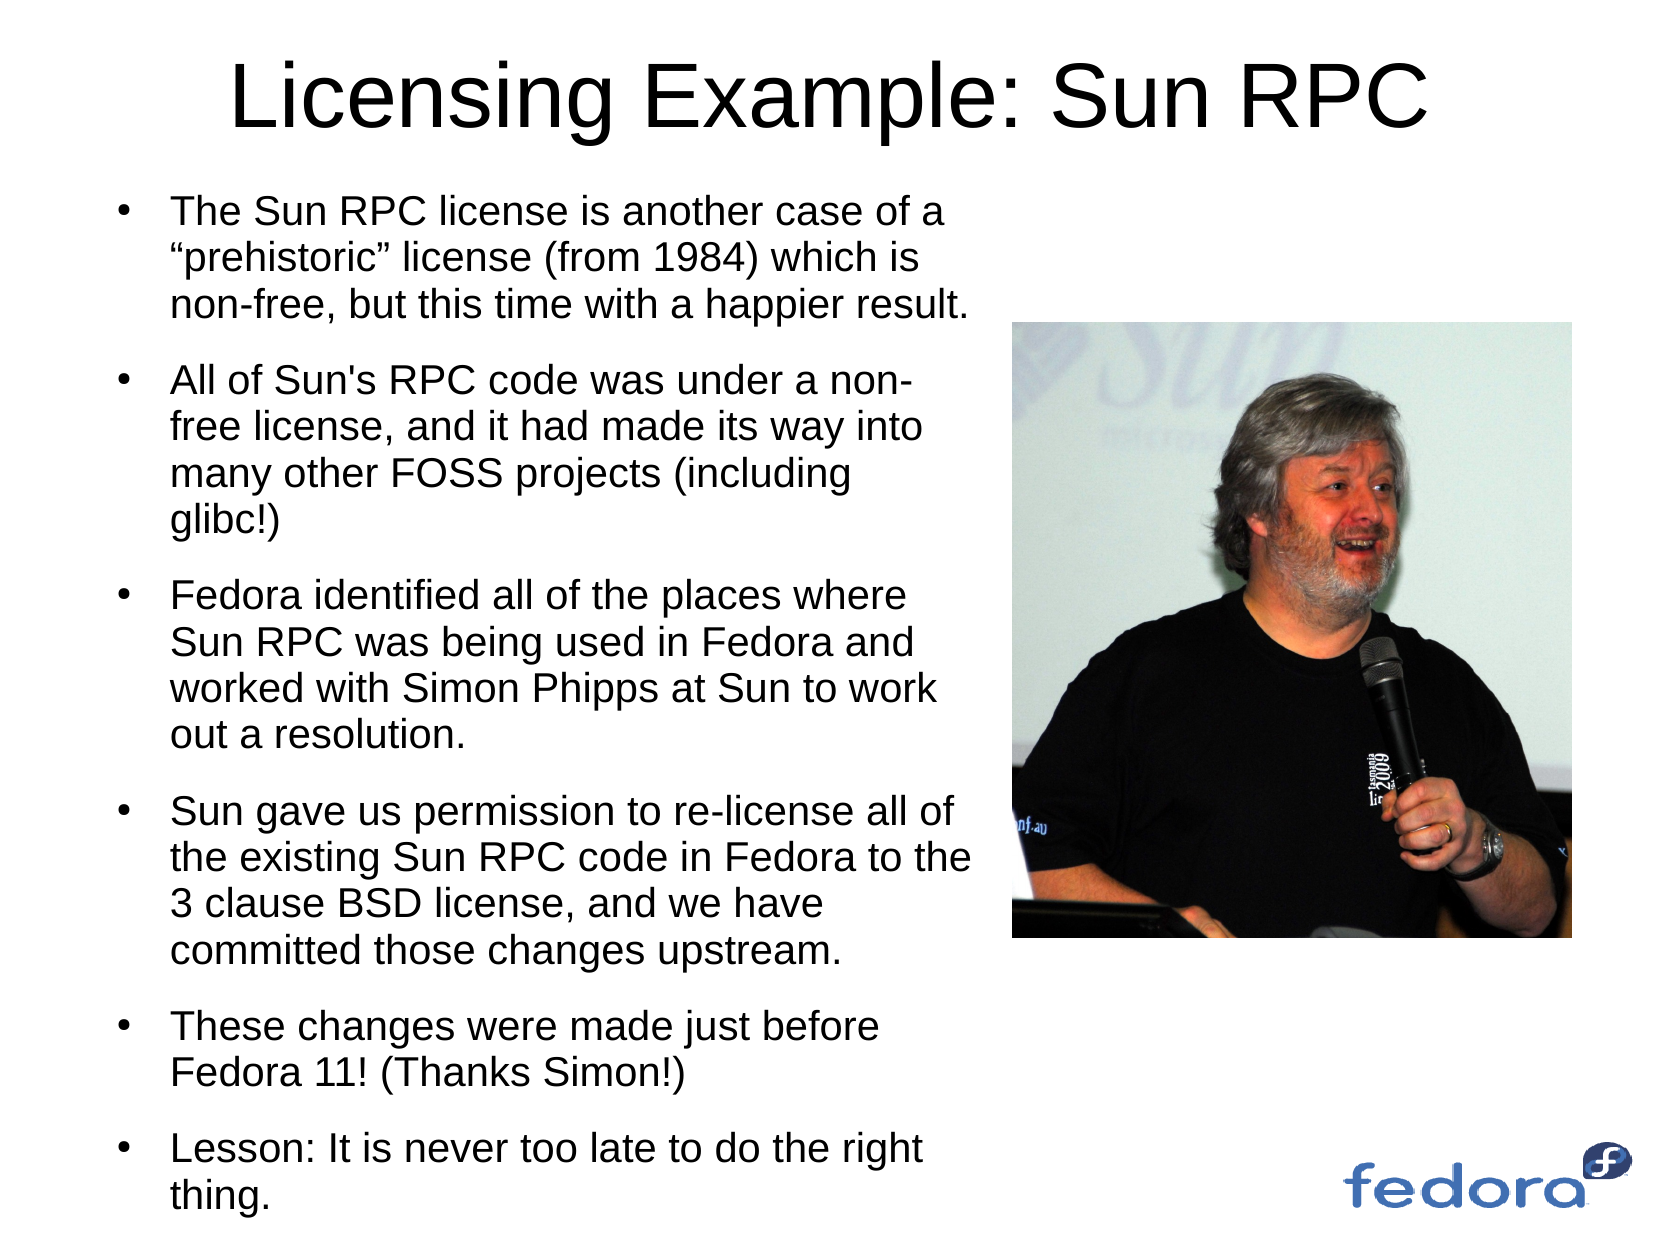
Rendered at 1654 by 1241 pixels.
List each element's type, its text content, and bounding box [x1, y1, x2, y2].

list The Sun RPC license is another case of a “prehistoric” license (from 1984) which is non-free, but this time with a happier result. All of Sun's RPC code was under a non-free license, and it had made its way into many other FOSS projects (including glibc!) Fedora identified all of the places where Sun RPC was being used in Fedora and worked with Simon Phipps at Sun to work out a resolution. Sun gave us permission to re-license all of the existing Sun RPC code in Fedora to the 3 clause BSD license, and we have committed those changes upstream. These changes were made just before Fedora 11! (Thanks Simon!) Lesson: It is never too late to do the right thing. [98, 187, 976, 1172]
picture [1332, 1124, 1651, 1227]
picture [1012, 322, 1572, 938]
title Licensing Example: Sun RPC [86, 0, 1576, 193]
